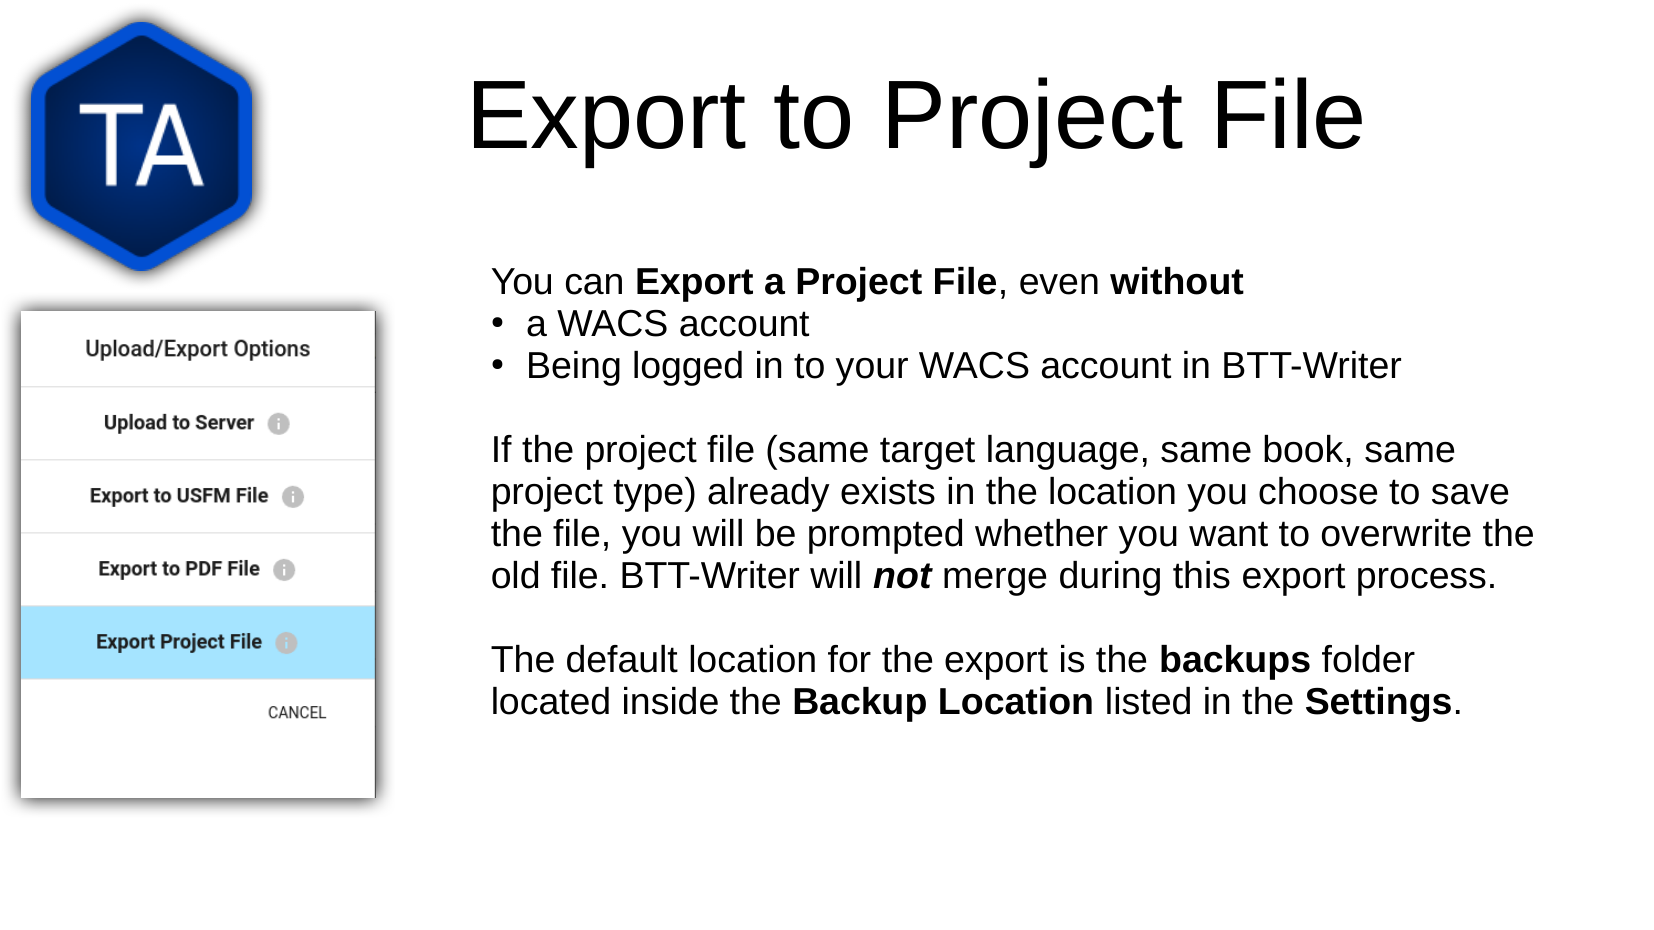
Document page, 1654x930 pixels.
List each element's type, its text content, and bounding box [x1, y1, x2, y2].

text_box You can Export a Project File, even without a WACS account Being logged in to your WACS account in BTT-Writer If the project file (same target language, same book, same project type) already exists in the location you choose to save the file, you will be prompted whether you want to overwrite the old file. BTT-Writer will not merge during this export process. The default location for the export is the backups folder located inside the Backup Location listed in the Settings. [476, 253, 1553, 731]
title Export to Project File [263, 37, 1571, 193]
picture [31, 22, 252, 271]
picture [21, 311, 376, 799]
